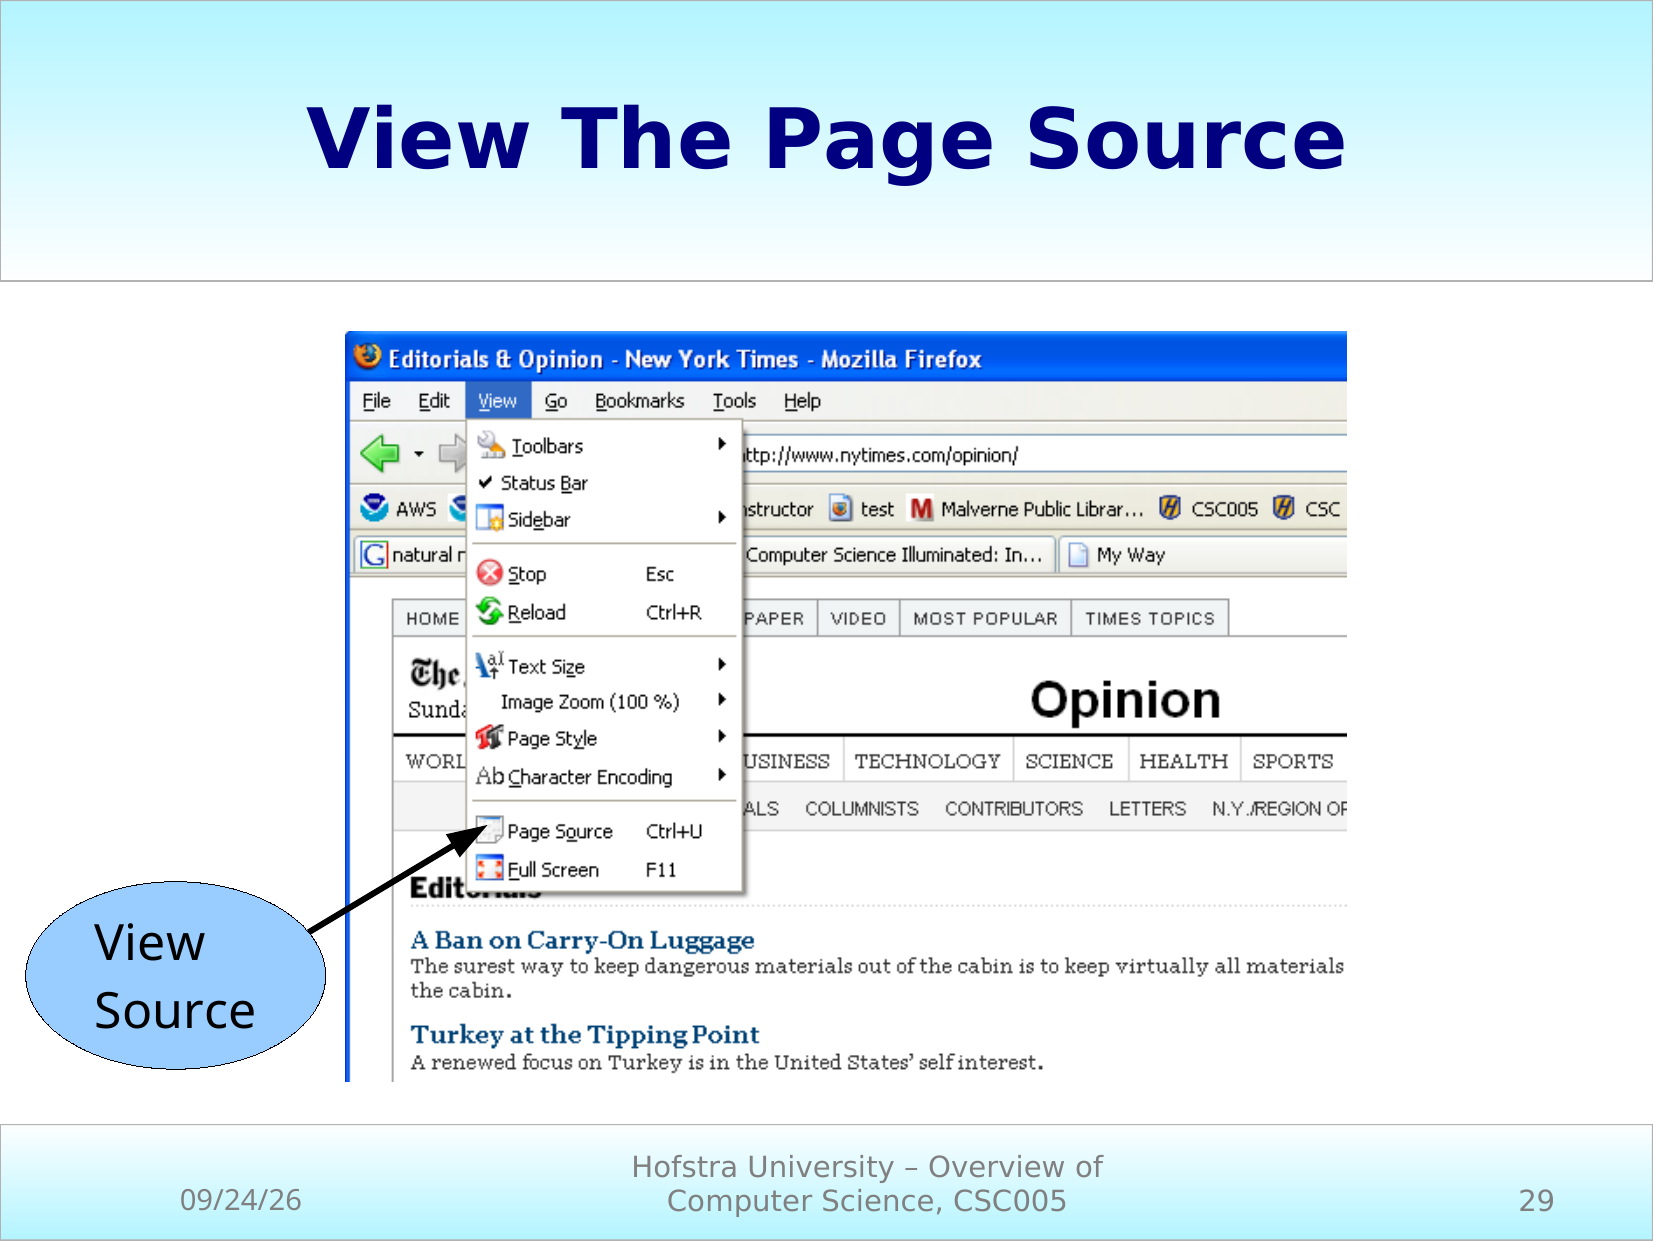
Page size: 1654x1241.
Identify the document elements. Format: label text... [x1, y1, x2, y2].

picture [345, 331, 1347, 1082]
text_box View Source [25, 881, 326, 1070]
title View The Page Source [78, 77, 1576, 203]
